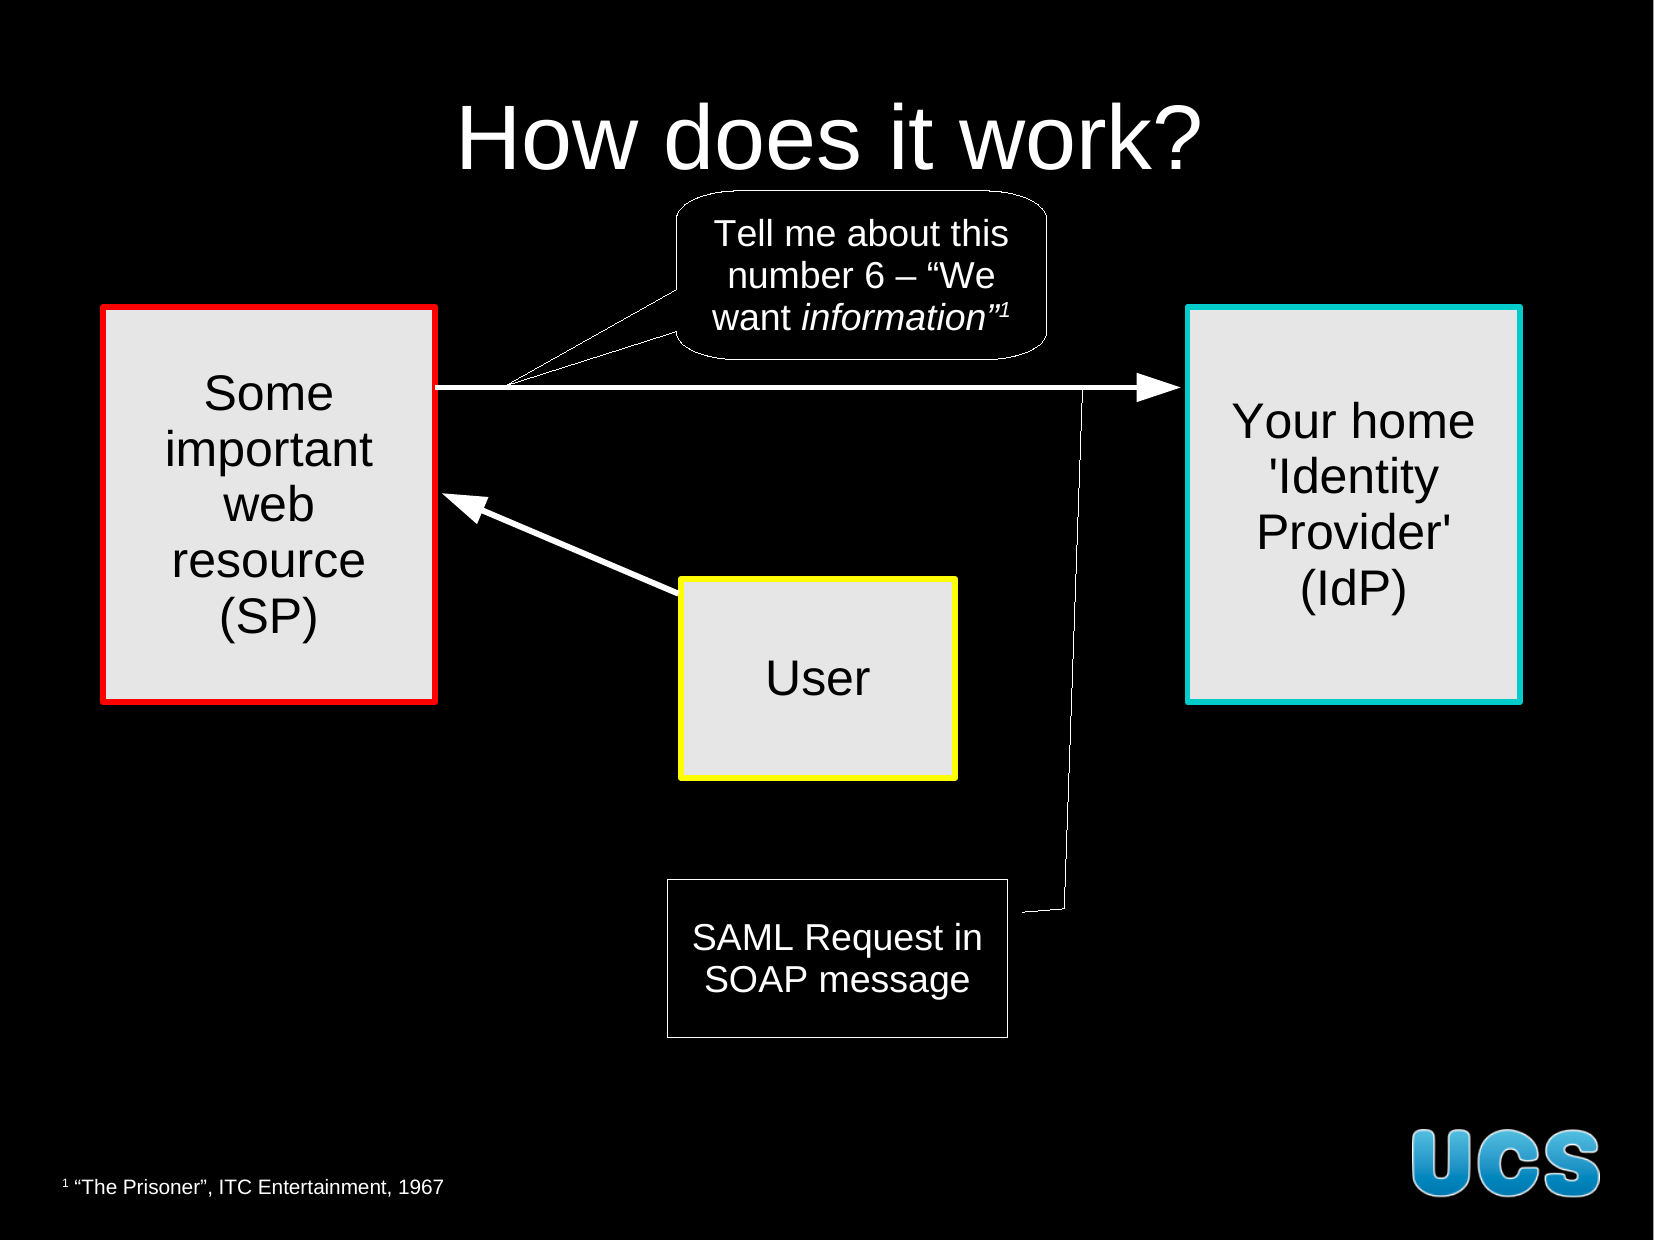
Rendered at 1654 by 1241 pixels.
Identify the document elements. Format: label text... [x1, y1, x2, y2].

text_box Some important web resource (SP) [102, 306, 436, 703]
title How does it work? [123, 34, 1536, 242]
text_box Tell me about this number 6 – “We want information”1 [504, 190, 1047, 386]
text_box Your home 'Identity Provider' (IdP) [1187, 306, 1521, 703]
picture [1412, 1129, 1600, 1199]
text_box SAML Request in SOAP message [667, 879, 1008, 1038]
text_box User [680, 579, 956, 778]
text_box 1 “The Prisoner”, ITC Entertainment, 1967 [62, 1175, 445, 1200]
